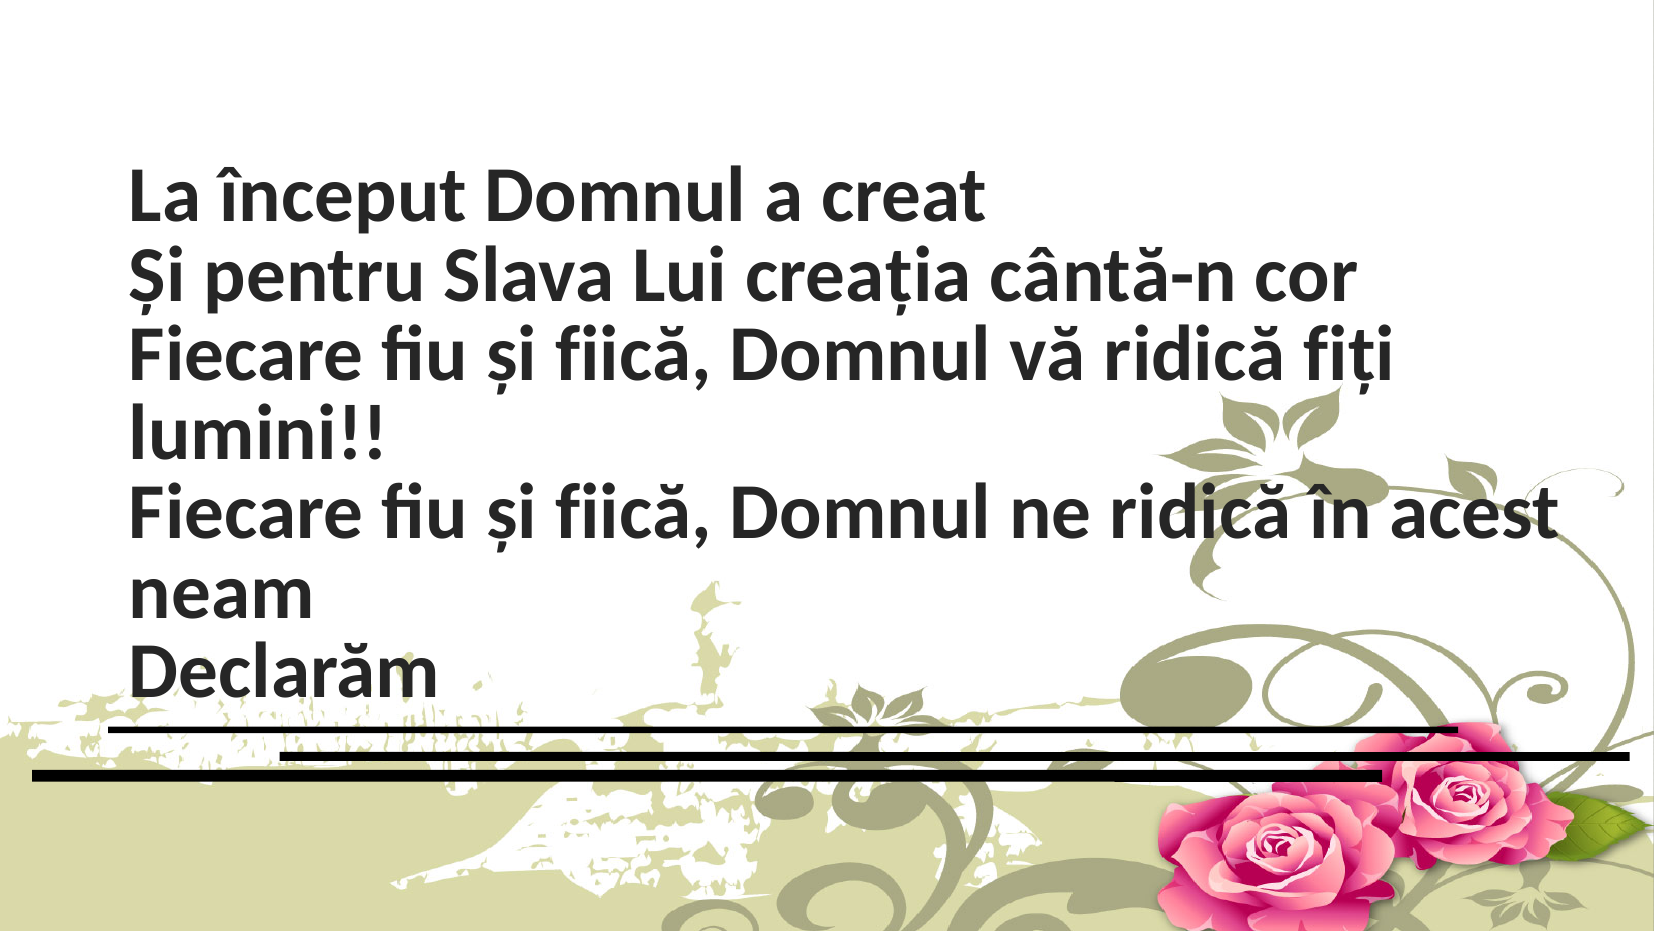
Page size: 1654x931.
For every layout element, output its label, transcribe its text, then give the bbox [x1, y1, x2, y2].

picture [0, 0, 1654, 931]
text_box La început Domnul a creat Și pentru Slava Lui creația cântă-n cor Fiecare fiu și fiică, Domnul vă ridică fiți lumini!! Fiecare fiu și fiică, Domnul ne ridică în acest neam Declarăm [114, 155, 1627, 820]
